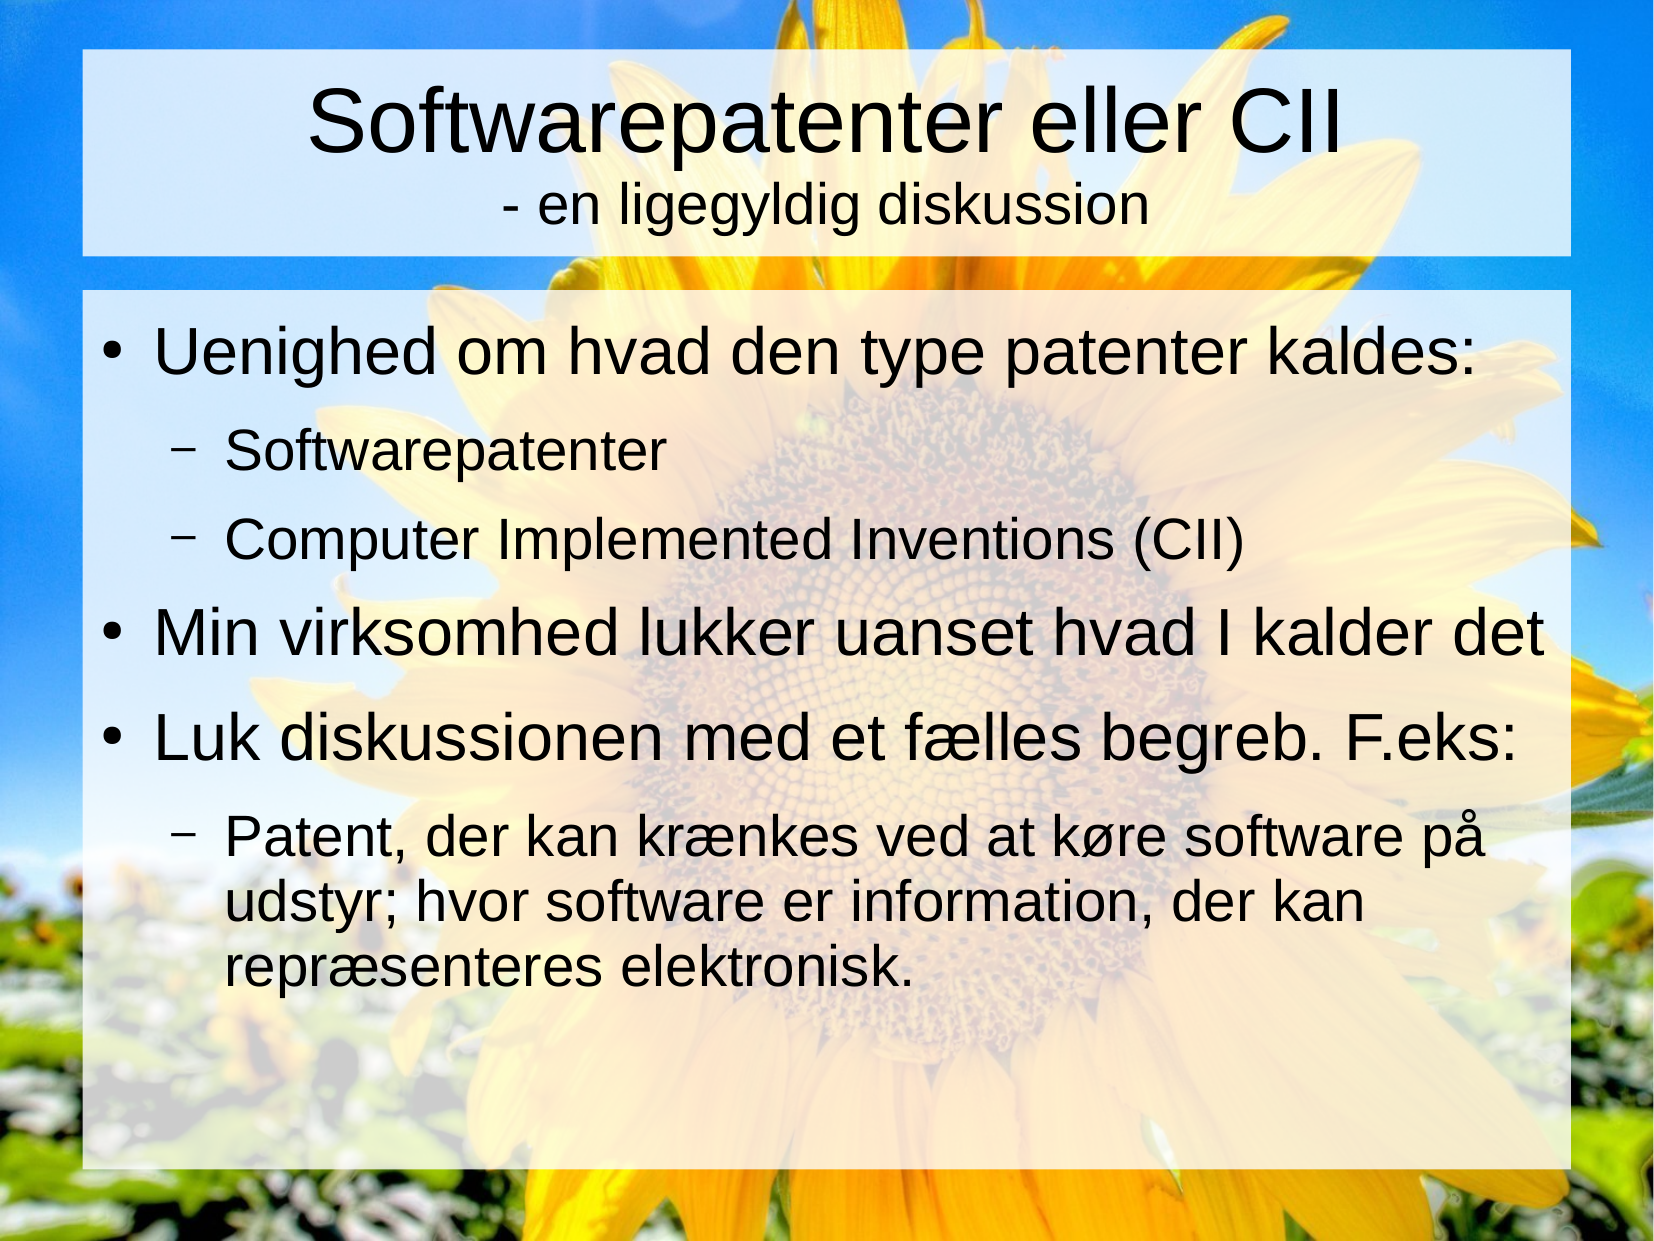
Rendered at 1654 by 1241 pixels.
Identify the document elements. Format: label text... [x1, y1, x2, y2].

list Uenighed om hvad den type patenter kaldes: Softwarepatenter Computer Implemented Inventions (CII) Min virksomhed lukker uanset hvad I kalder det Luk diskussionen med et fælles begreb. F.eks: Patent, der kan krænkes ved at køre software på udstyr; hvor software er information, der kan repræsenteres elektronisk. [82, 290, 1571, 1170]
picture [0, 0, 1654, 1241]
title Softwarepatenter eller CII - en ligegyldig diskussion [82, 49, 1571, 257]
